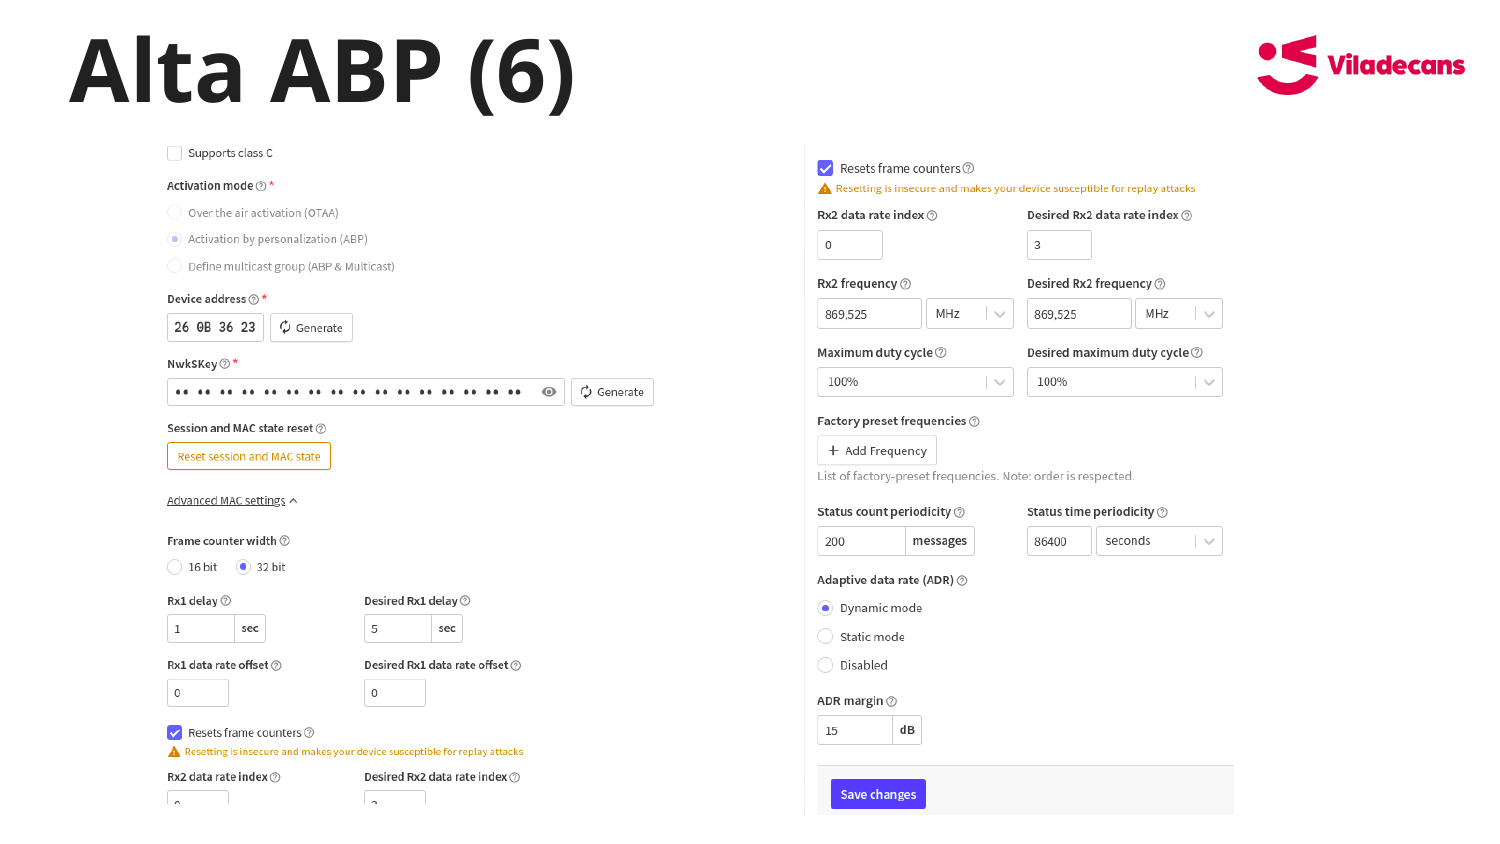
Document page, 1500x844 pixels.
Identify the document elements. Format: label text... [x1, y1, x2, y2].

picture [1453, 35, 1465, 95]
title Alta ABP (6) [55, 0, 1453, 132]
picture [158, 139, 662, 804]
picture [803, 144, 1234, 815]
